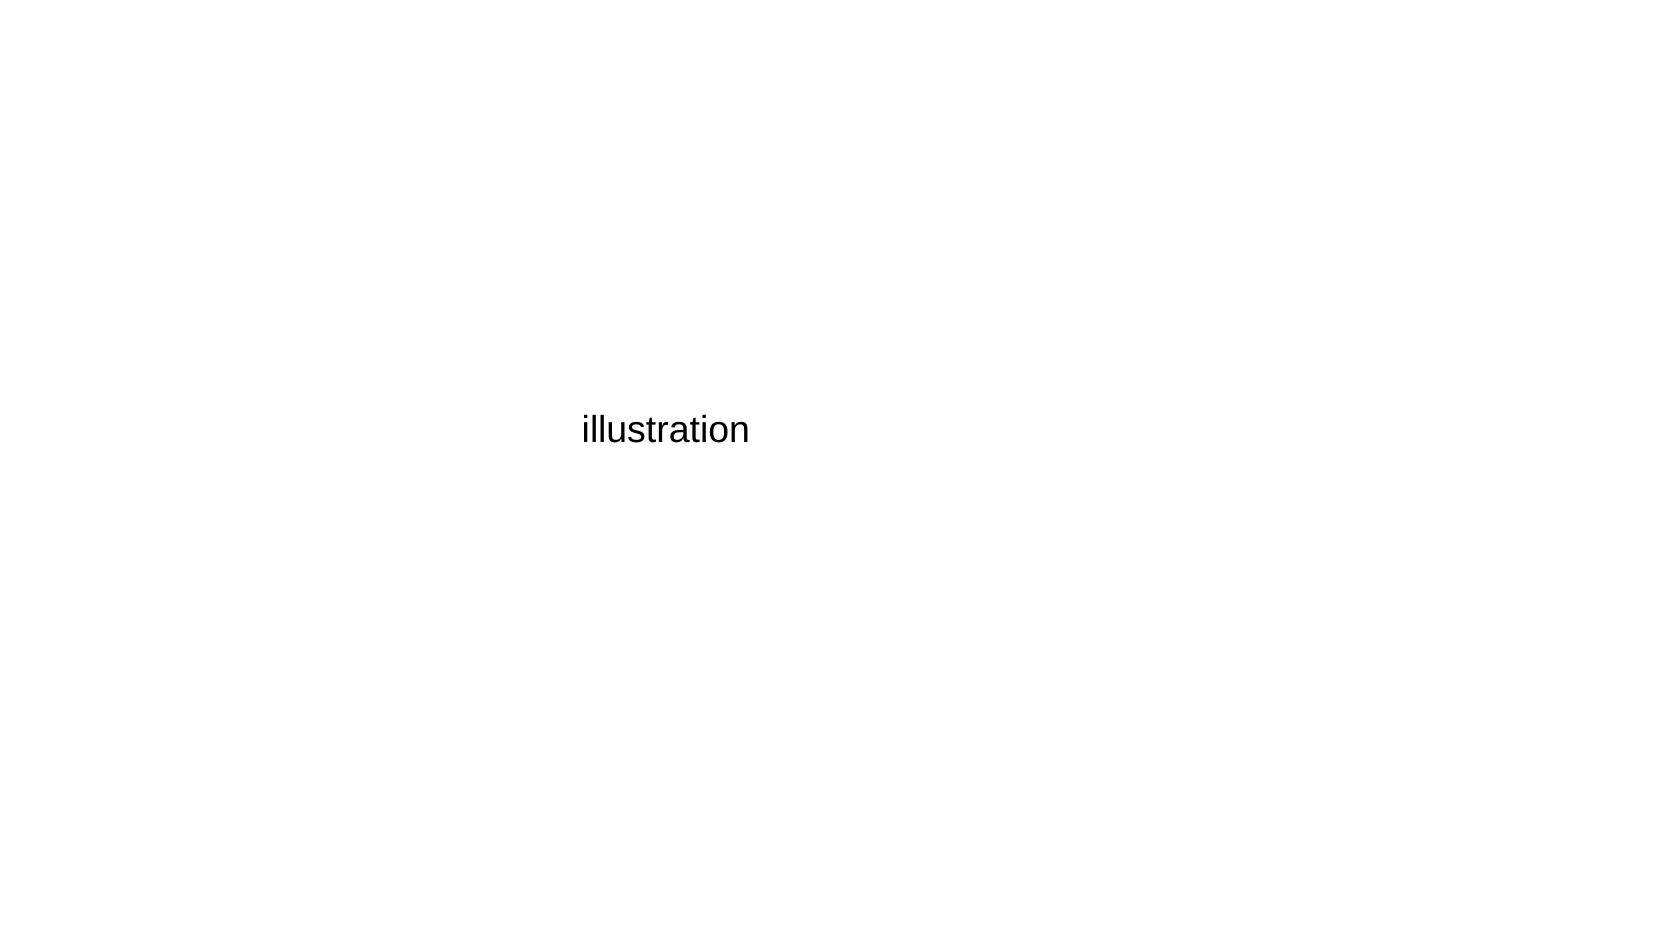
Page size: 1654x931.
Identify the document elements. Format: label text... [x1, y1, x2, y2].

text_box illustration [566, 401, 993, 459]
